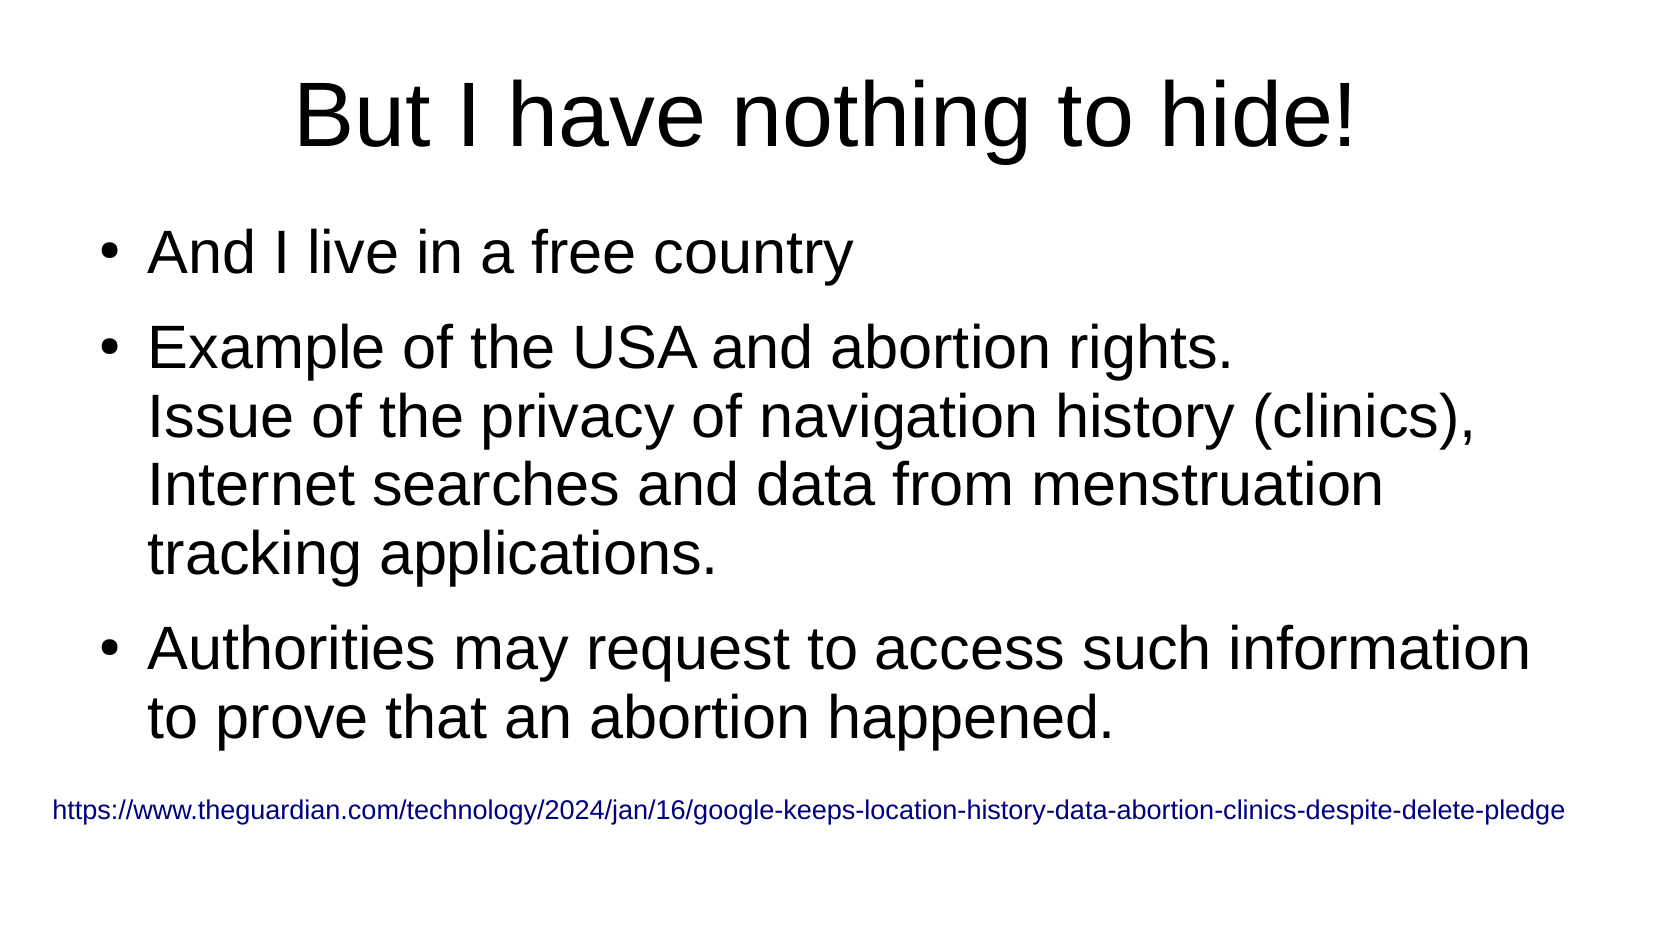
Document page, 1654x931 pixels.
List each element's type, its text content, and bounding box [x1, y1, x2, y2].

text_box https://www.theguardian.com/technology/2024/jan/16/google-keeps-location-history-data-abortion-clinics-despite-delete-pledge [37, 787, 1597, 833]
title But I have nothing to hide! [82, 37, 1571, 193]
list And I live in a free country Example of the USA and abortion rights. Issue of the privacy of navigation history (clinics), Internet searches and data from menstruation tracking applications. Authorities may request to access such information to prove that an abortion happened. [82, 217, 1571, 758]
